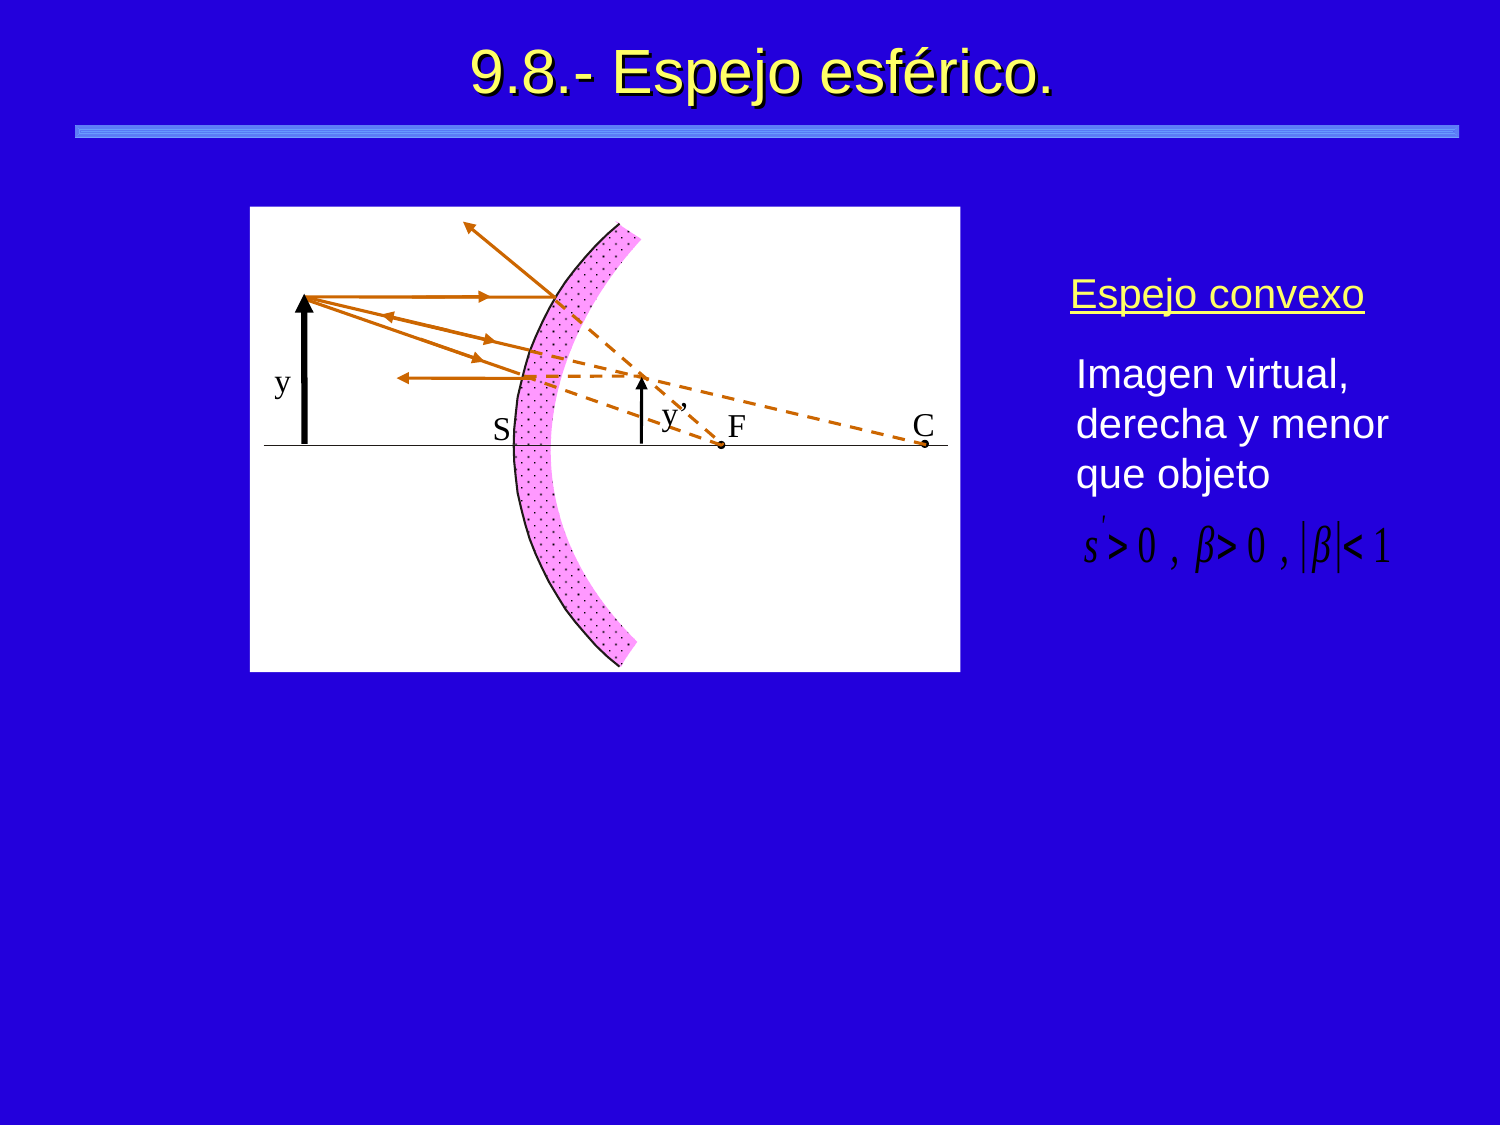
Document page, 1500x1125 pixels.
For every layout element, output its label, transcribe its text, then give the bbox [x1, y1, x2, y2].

chart [1072, 507, 1404, 575]
text_box C [900, 403, 947, 444]
text_box [75, 125, 1460, 138]
text_box [249, 206, 961, 673]
text_box Espejo convexo [1029, 259, 1405, 326]
text_box y [259, 359, 306, 400]
text_box y’ [652, 391, 699, 432]
text_box F [713, 404, 760, 445]
text_box S [478, 407, 525, 448]
text_box 9.8.- Espejo esférico. [50, 23, 1476, 114]
text_box Imagen virtual, derecha y menor que objeto [1061, 338, 1436, 505]
